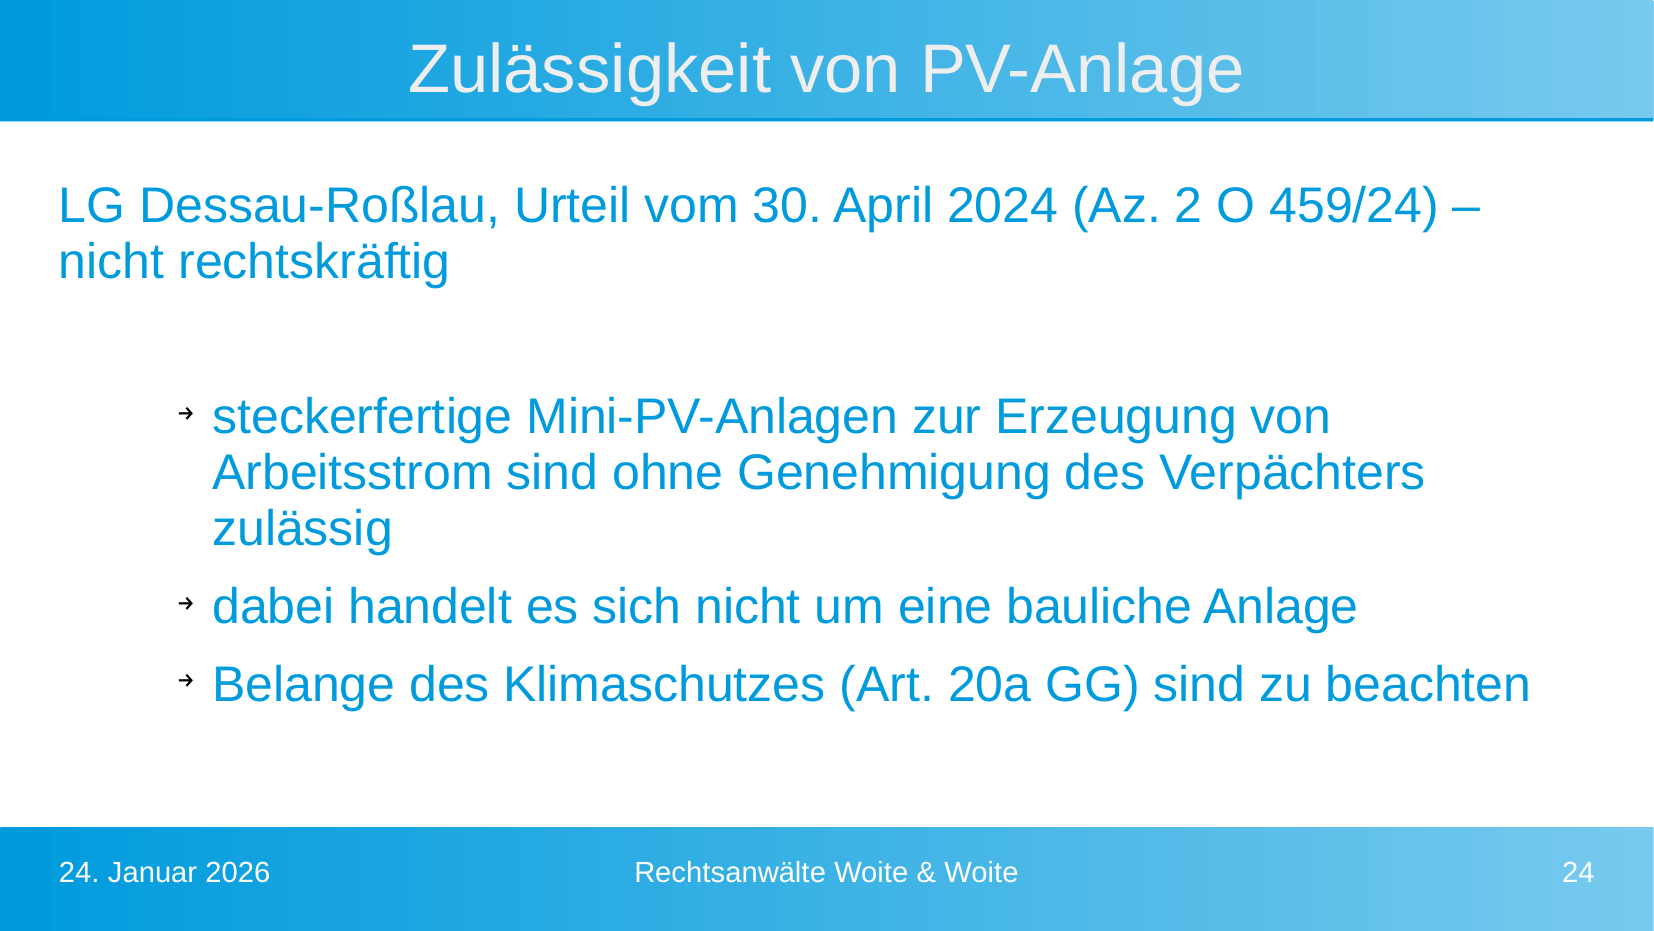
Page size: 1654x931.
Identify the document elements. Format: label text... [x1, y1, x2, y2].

title Zulässigkeit von PV-Anlage [59, 29, 1595, 108]
list LG Dessau-Roßlau, Urteil vom 30. April 2024 (Az. 2 O 459/24) – nicht rechtskräftig steckerfertige Mini-PV-Anlagen zur Erzeugung von Arbeitsstrom sind ohne Genehmigung des Verpächters zulässig dabei handelt es sich nicht um eine bauliche Anlage Belange des Klimaschutzes (Art. 20a GG) sind zu beachten [59, 177, 1595, 768]
